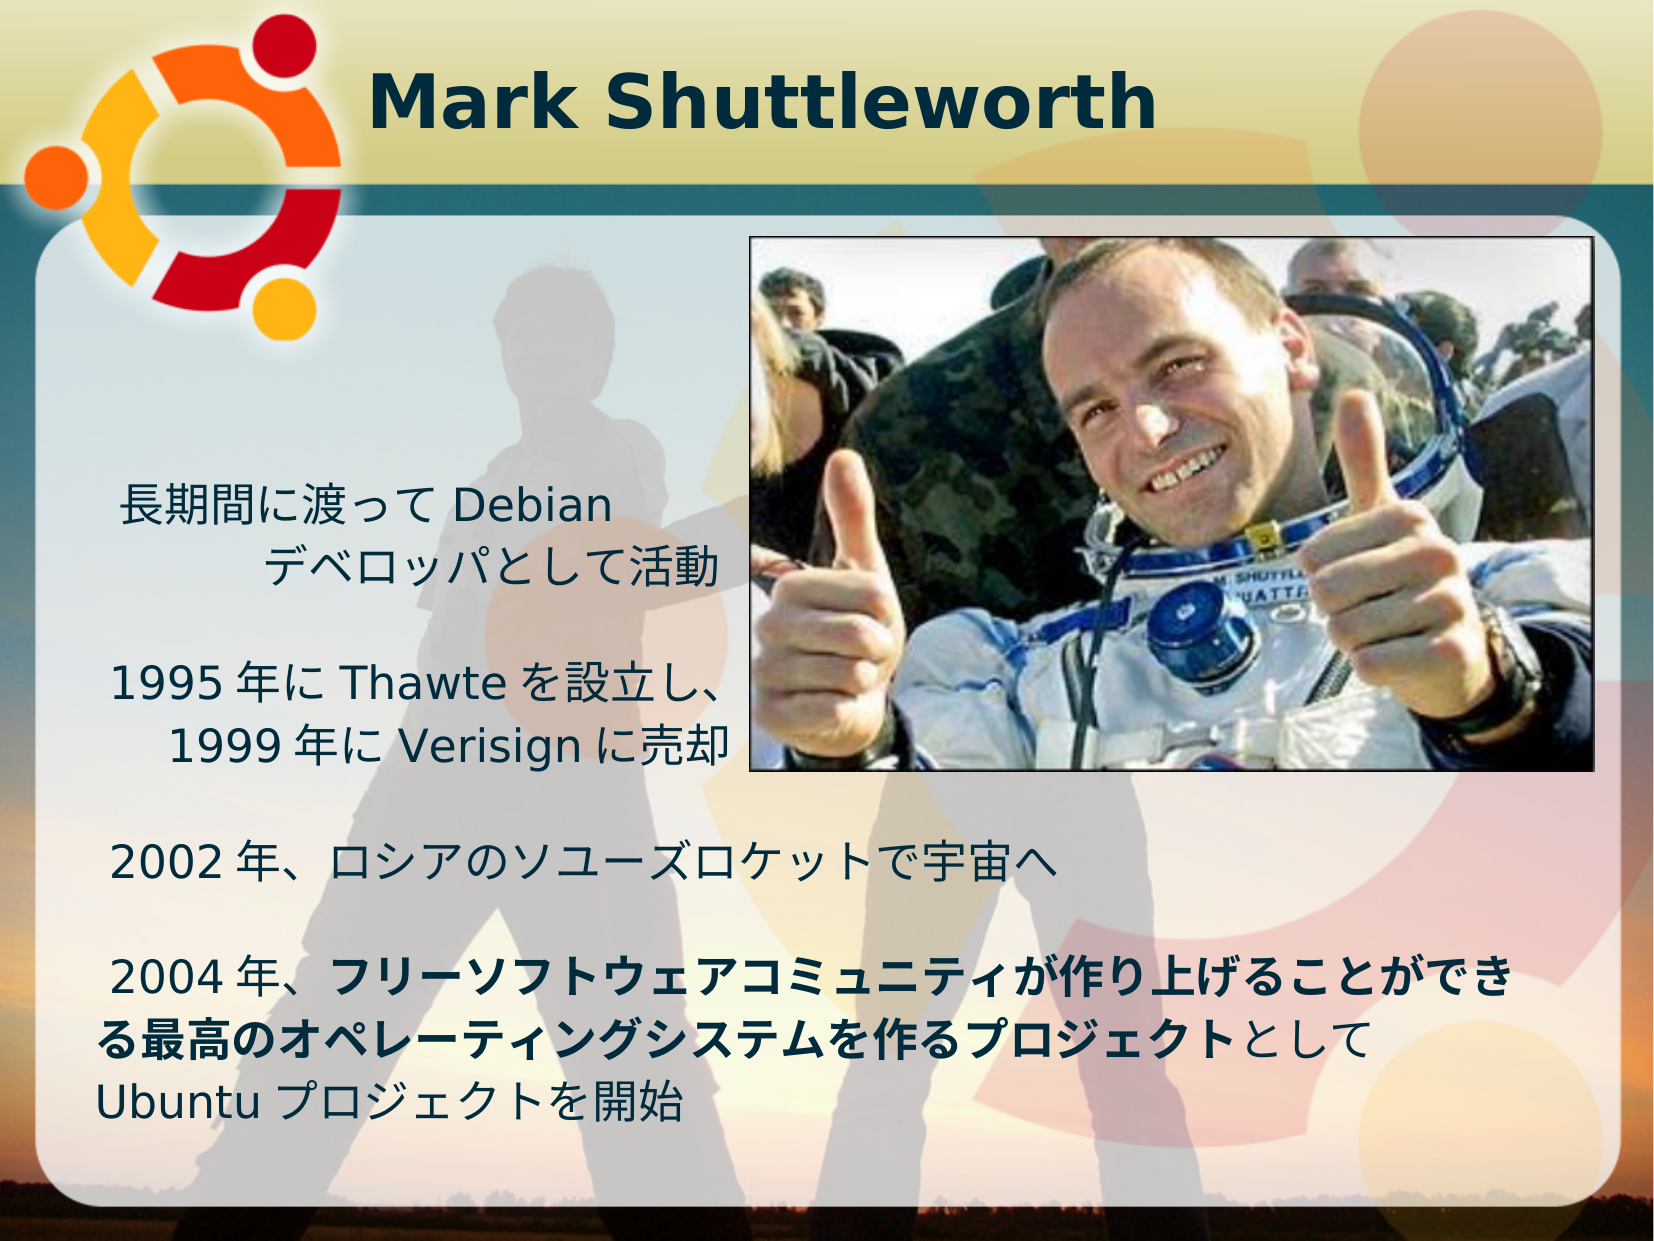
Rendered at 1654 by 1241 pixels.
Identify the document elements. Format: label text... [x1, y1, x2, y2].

text_box 長期間に渡ってDebian デベロッパとして活動 1995年にThawteを設立し、 1999年にVerisignに売却 2002年、ロシアのソユーズロケットで宇宙へ 2004年、フリーソフトウェアコミュニティが作り上げることができる最高のオペレーティングシステムを作るプロジェクトとしてUbuntuプロジェクトを開始 [94, 472, 1542, 1084]
text_box Mark Shuttleworth [366, 59, 1625, 147]
picture [0, 0, 1654, 1241]
